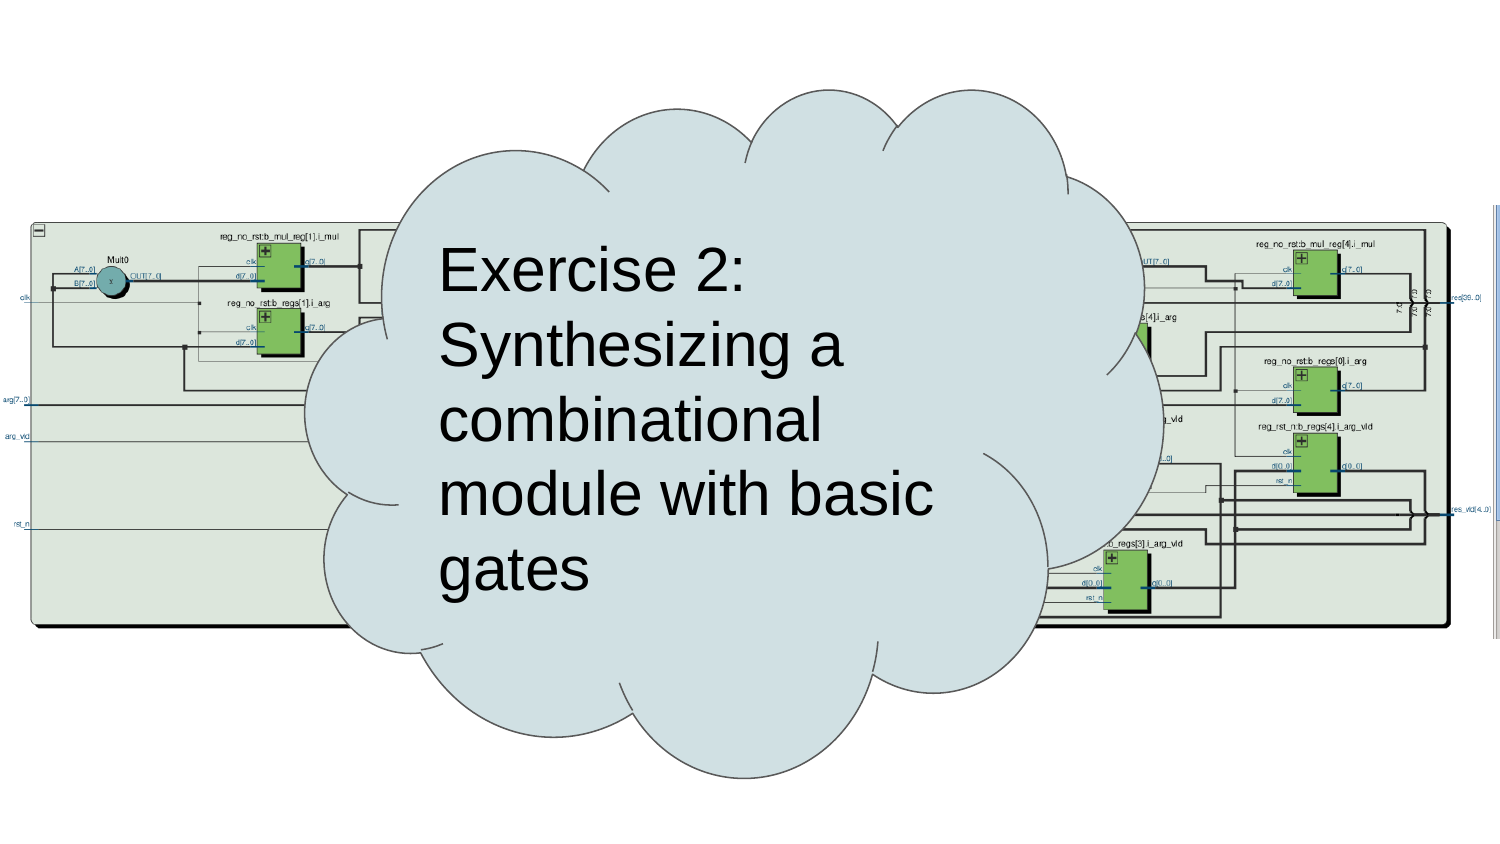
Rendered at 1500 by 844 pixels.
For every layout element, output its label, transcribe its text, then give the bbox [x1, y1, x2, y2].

text_box Exercise 2: Synthesizing a combinational module with basic gates [304, 90, 1164, 779]
picture [0, 205, 410, 639]
picture [1029, 205, 1500, 639]
